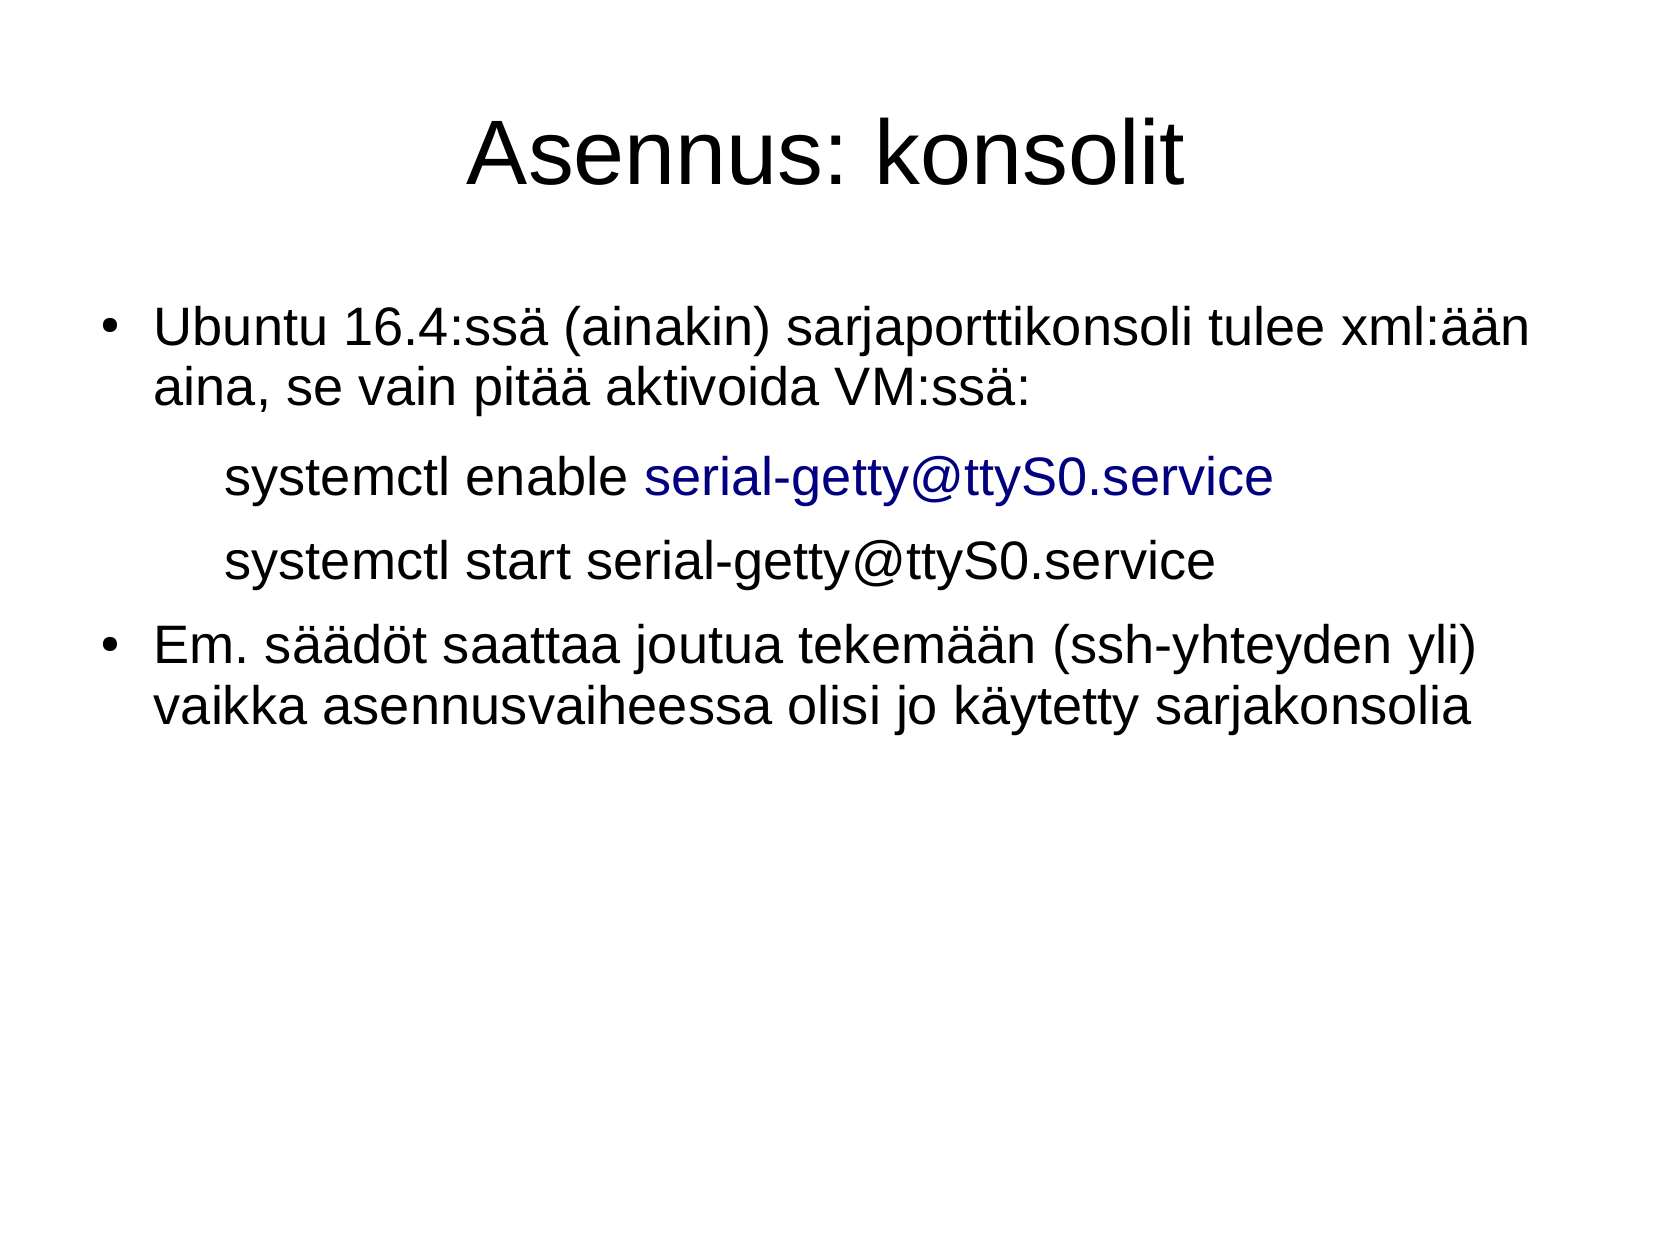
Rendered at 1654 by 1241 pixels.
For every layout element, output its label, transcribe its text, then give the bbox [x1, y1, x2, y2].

title Asennus: konsolit [82, 49, 1571, 257]
list Ubuntu 16.4:ssä (ainakin) sarjaporttikonsoli tulee xml:ään aina, se vain pitää aktivoida VM:ssä: systemctl enable serial-getty@ttyS0.service systemctl start serial-getty@ttyS0.service Em. säädöt saattaa joutua tekemään (ssh-yhteyden yli) vaikka asennusvaiheessa olisi jo käytetty sarjakonsolia [82, 296, 1571, 1016]
